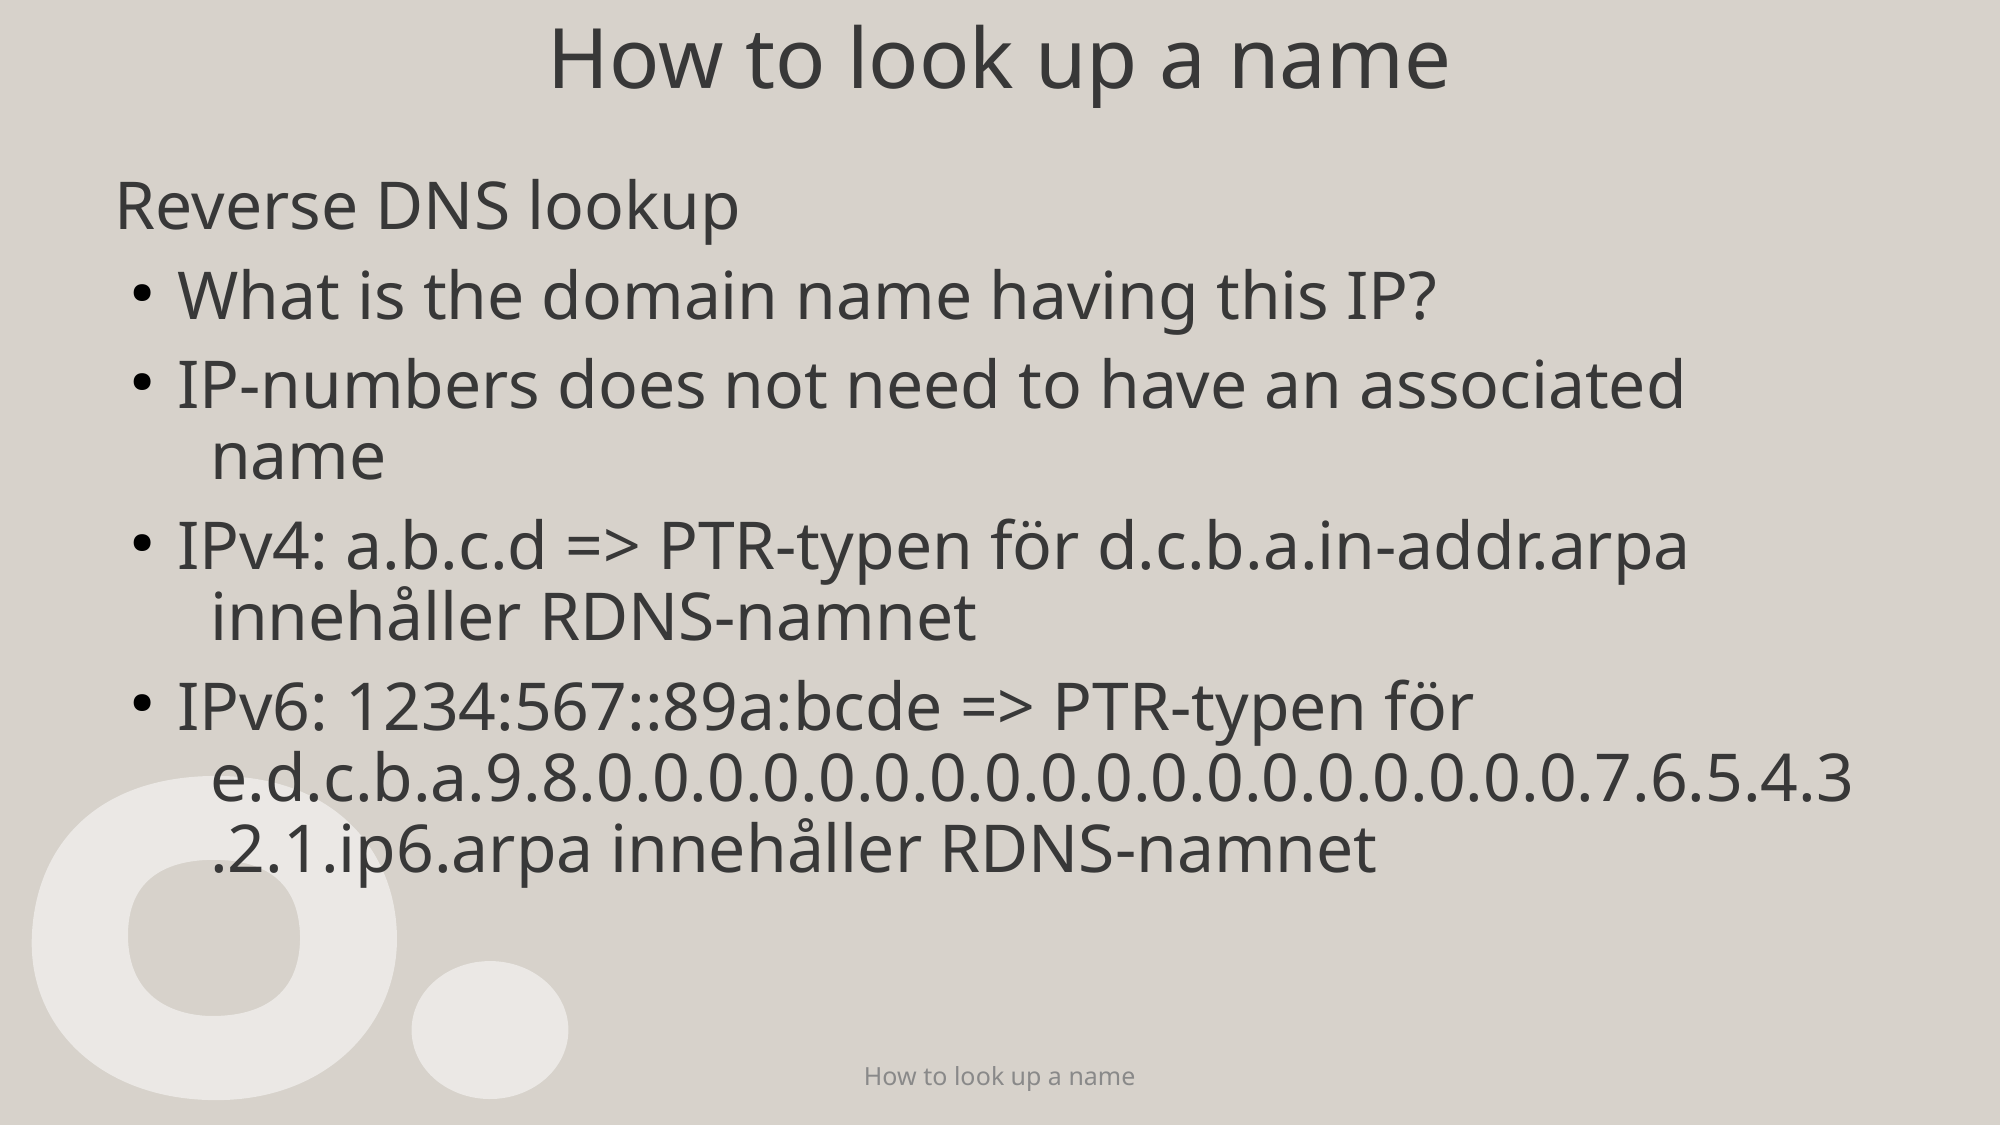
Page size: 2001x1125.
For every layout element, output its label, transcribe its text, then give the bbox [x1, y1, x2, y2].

text_box How to look up a name [662, 1045, 1338, 1105]
list Reverse DNS lookup What is the domain name having this IP? IP-numbers does not need to have an associated name IPv4: a.b.c.d => PTR-typen för d.c.b.a.in-addr.arpa innehåller RDNS-namnet IPv6: 1234:567::89a:bcde => PTR-typen för e.d.c.b.a.9.8.0.0.0.0.0.0.0.0.0.0.0.0.0.0.0.0.0.0.7.6.5.4.3.2.1.ip6.arpa innehåller RDNS-namnet [99, 165, 1878, 1075]
title How to look up a name [0, 5, 2000, 119]
